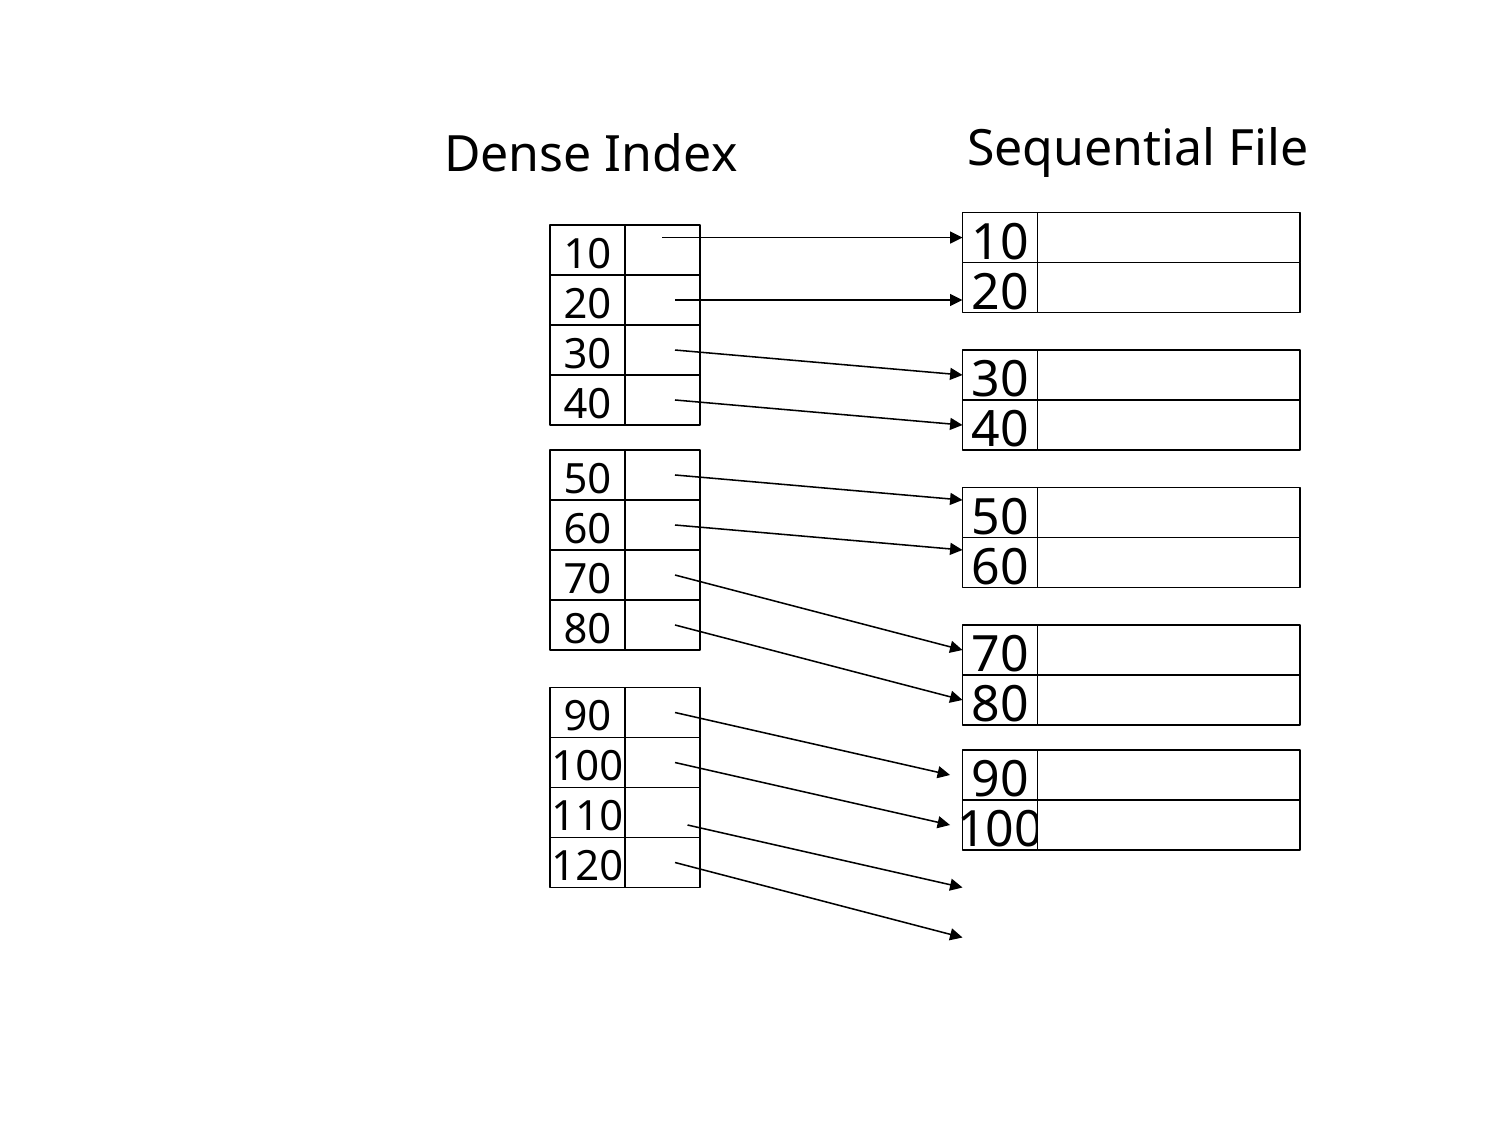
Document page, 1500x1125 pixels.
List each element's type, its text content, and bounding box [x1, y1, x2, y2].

text_box 80 [962, 676, 1037, 726]
text_box 10 [549, 224, 624, 274]
text_box 80 [549, 600, 625, 651]
text_box 40 [962, 401, 1037, 451]
text_box 20 [962, 263, 1037, 313]
text_box 30 [962, 350, 1037, 401]
text_box 110 [549, 787, 624, 837]
text_box 70 [549, 550, 624, 600]
text_box 100 [1021, 814, 1036, 843]
text_box 50 [549, 450, 624, 499]
text_box 30 [549, 325, 624, 375]
text_box 90 [962, 750, 1037, 801]
text_box 50 [962, 487, 1037, 538]
text_box Dense Index [437, 112, 746, 188]
text_box [624, 687, 700, 888]
text_box [1037, 350, 1300, 451]
text_box 100 [962, 801, 1037, 850]
text_box 40 [549, 375, 625, 426]
text_box Sequential File [963, 106, 1314, 182]
text_box 70 [962, 624, 1037, 676]
text_box 90 [549, 687, 624, 737]
text_box 20 [549, 274, 625, 325]
text_box 60 [549, 499, 625, 550]
text_box 120 [549, 837, 625, 888]
text_box [1037, 212, 1300, 313]
text_box [1037, 487, 1300, 588]
text_box 10 [962, 212, 1037, 263]
text_box [624, 224, 700, 426]
text_box [1037, 750, 1300, 850]
text_box 60 [962, 538, 1037, 588]
text_box 100 [549, 737, 625, 787]
text_box [1037, 624, 1300, 726]
text_box [624, 450, 700, 651]
